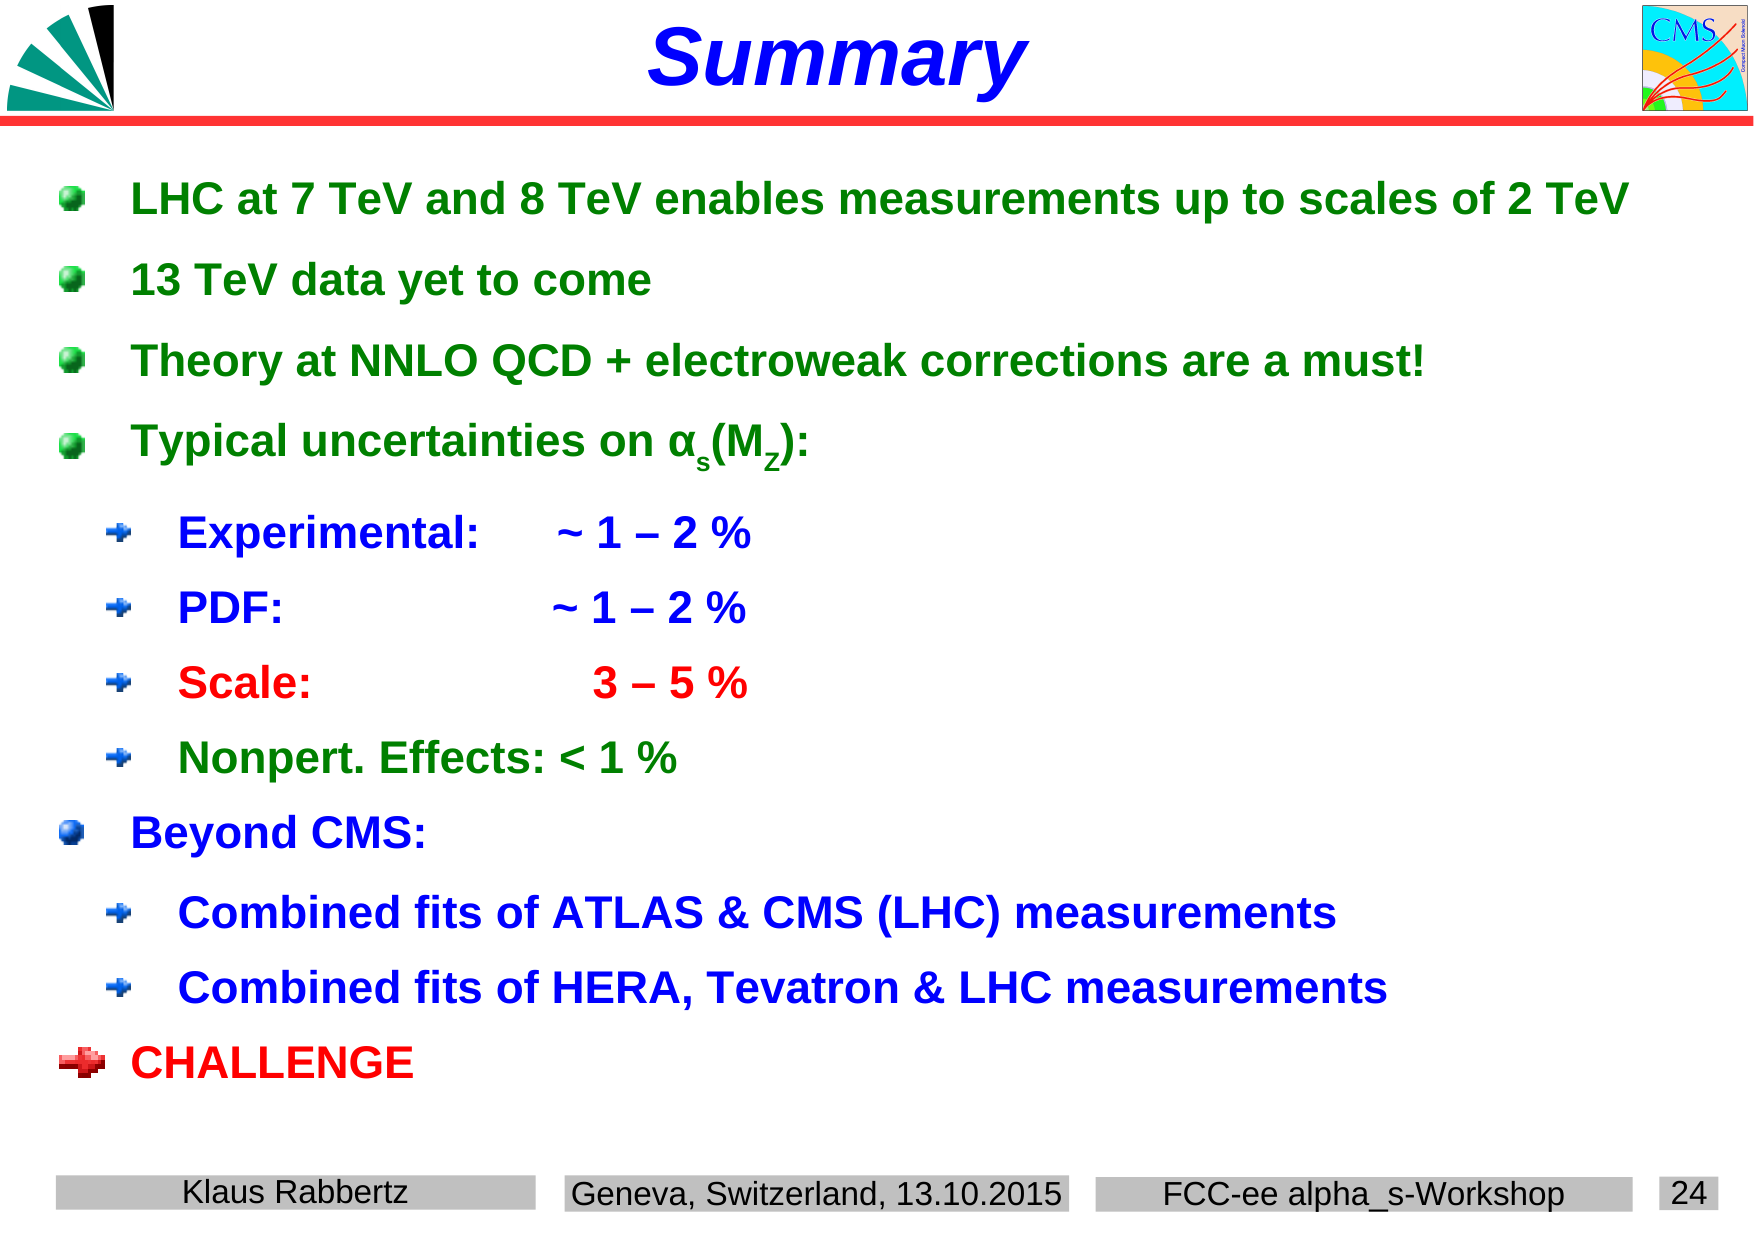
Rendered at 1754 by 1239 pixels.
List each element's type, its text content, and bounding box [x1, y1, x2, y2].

picture [1642, 5, 1748, 111]
list LHC at 7 TeV and 8 TeV enables measurements up to scales of 2 TeV 13 TeV data yet to come Theory at NNLO QCD + electroweak corrections are a must! Typical uncertainties on αs(MZ): Experimental: ~ 1 – 2 % PDF: ~ 1 – 2 % Scale: 3 – 5 % Nonpert. Effects: < 1 % Beyond CMS: Combined fits of ATLAS & CMS (LHC) measurements Combined fits of HERA, Tevatron & LHC measurements CHALLENGE [47, 172, 1731, 1089]
title Summary [123, 0, 1606, 114]
picture [7, 5, 114, 112]
